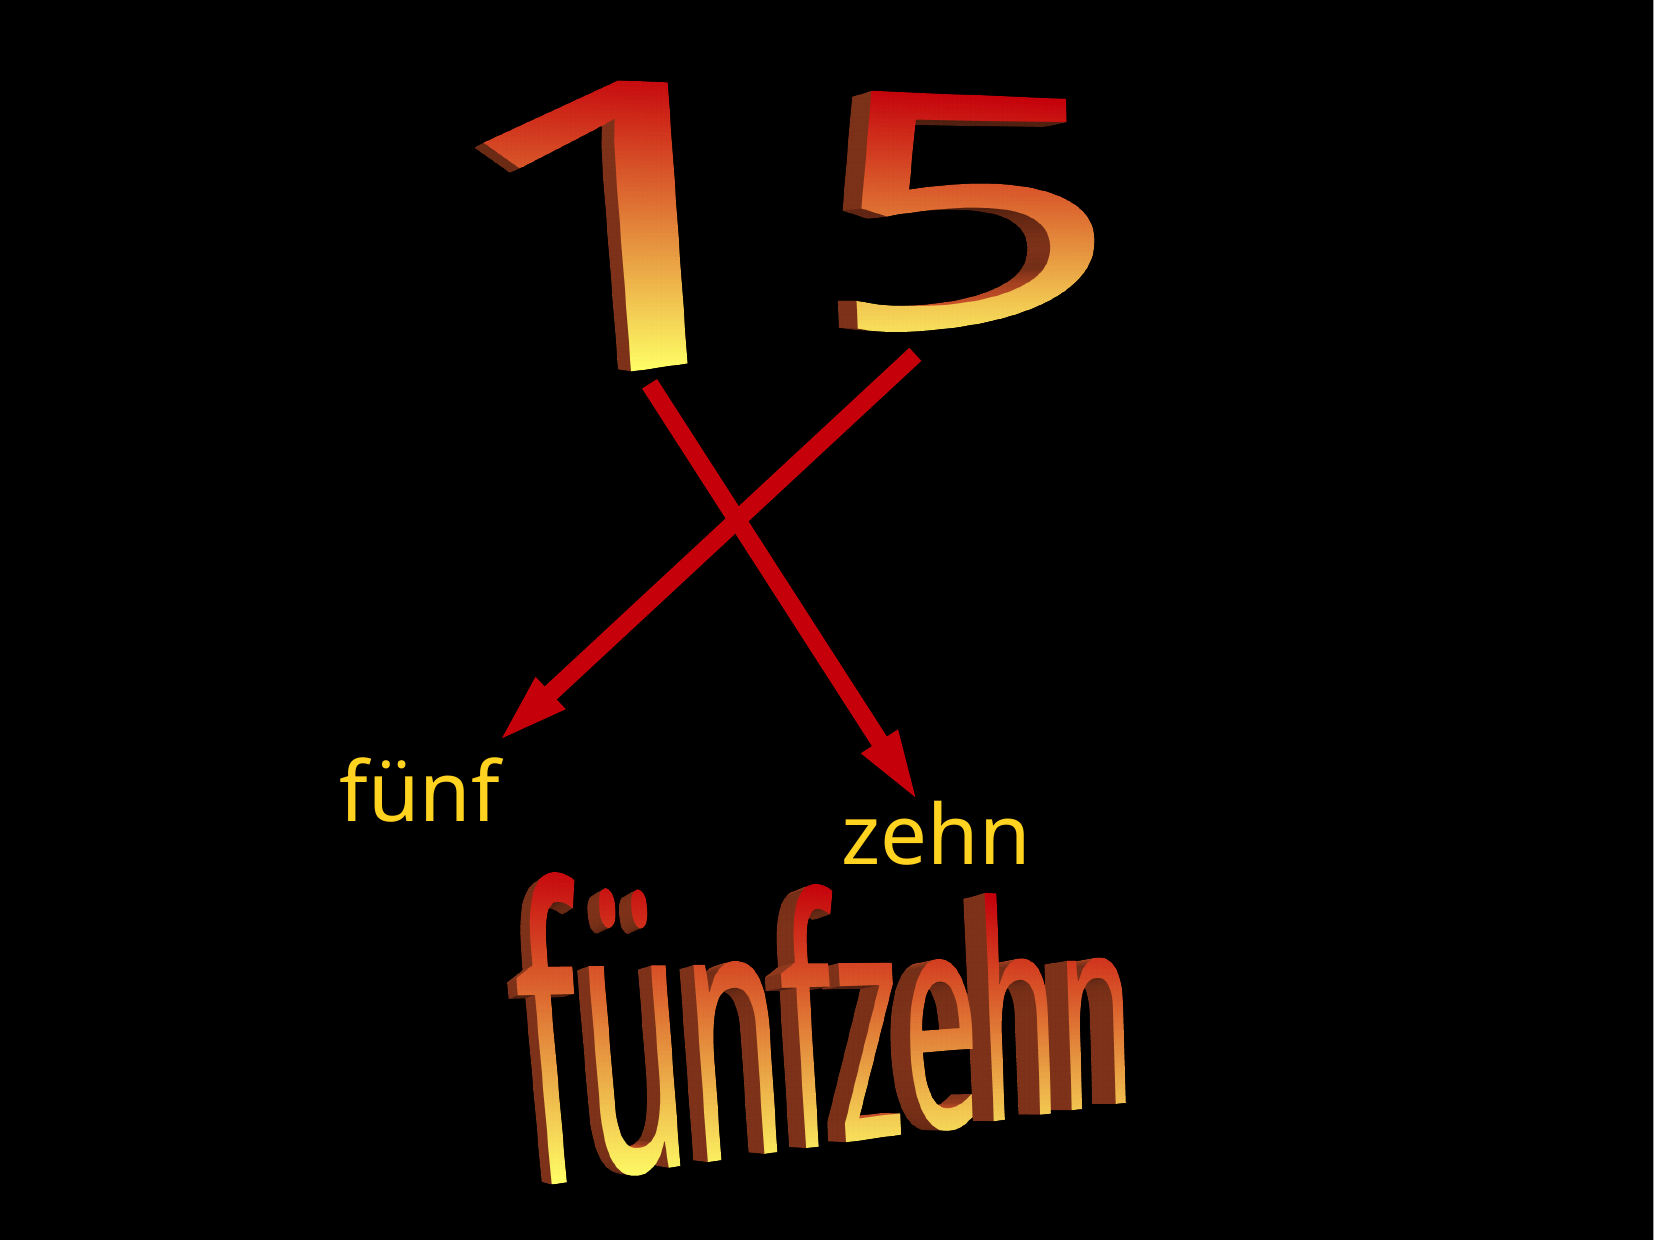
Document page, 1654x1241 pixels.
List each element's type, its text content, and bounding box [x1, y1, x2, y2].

text_box fünf [324, 725, 591, 857]
text_box zehn [826, 767, 1063, 899]
